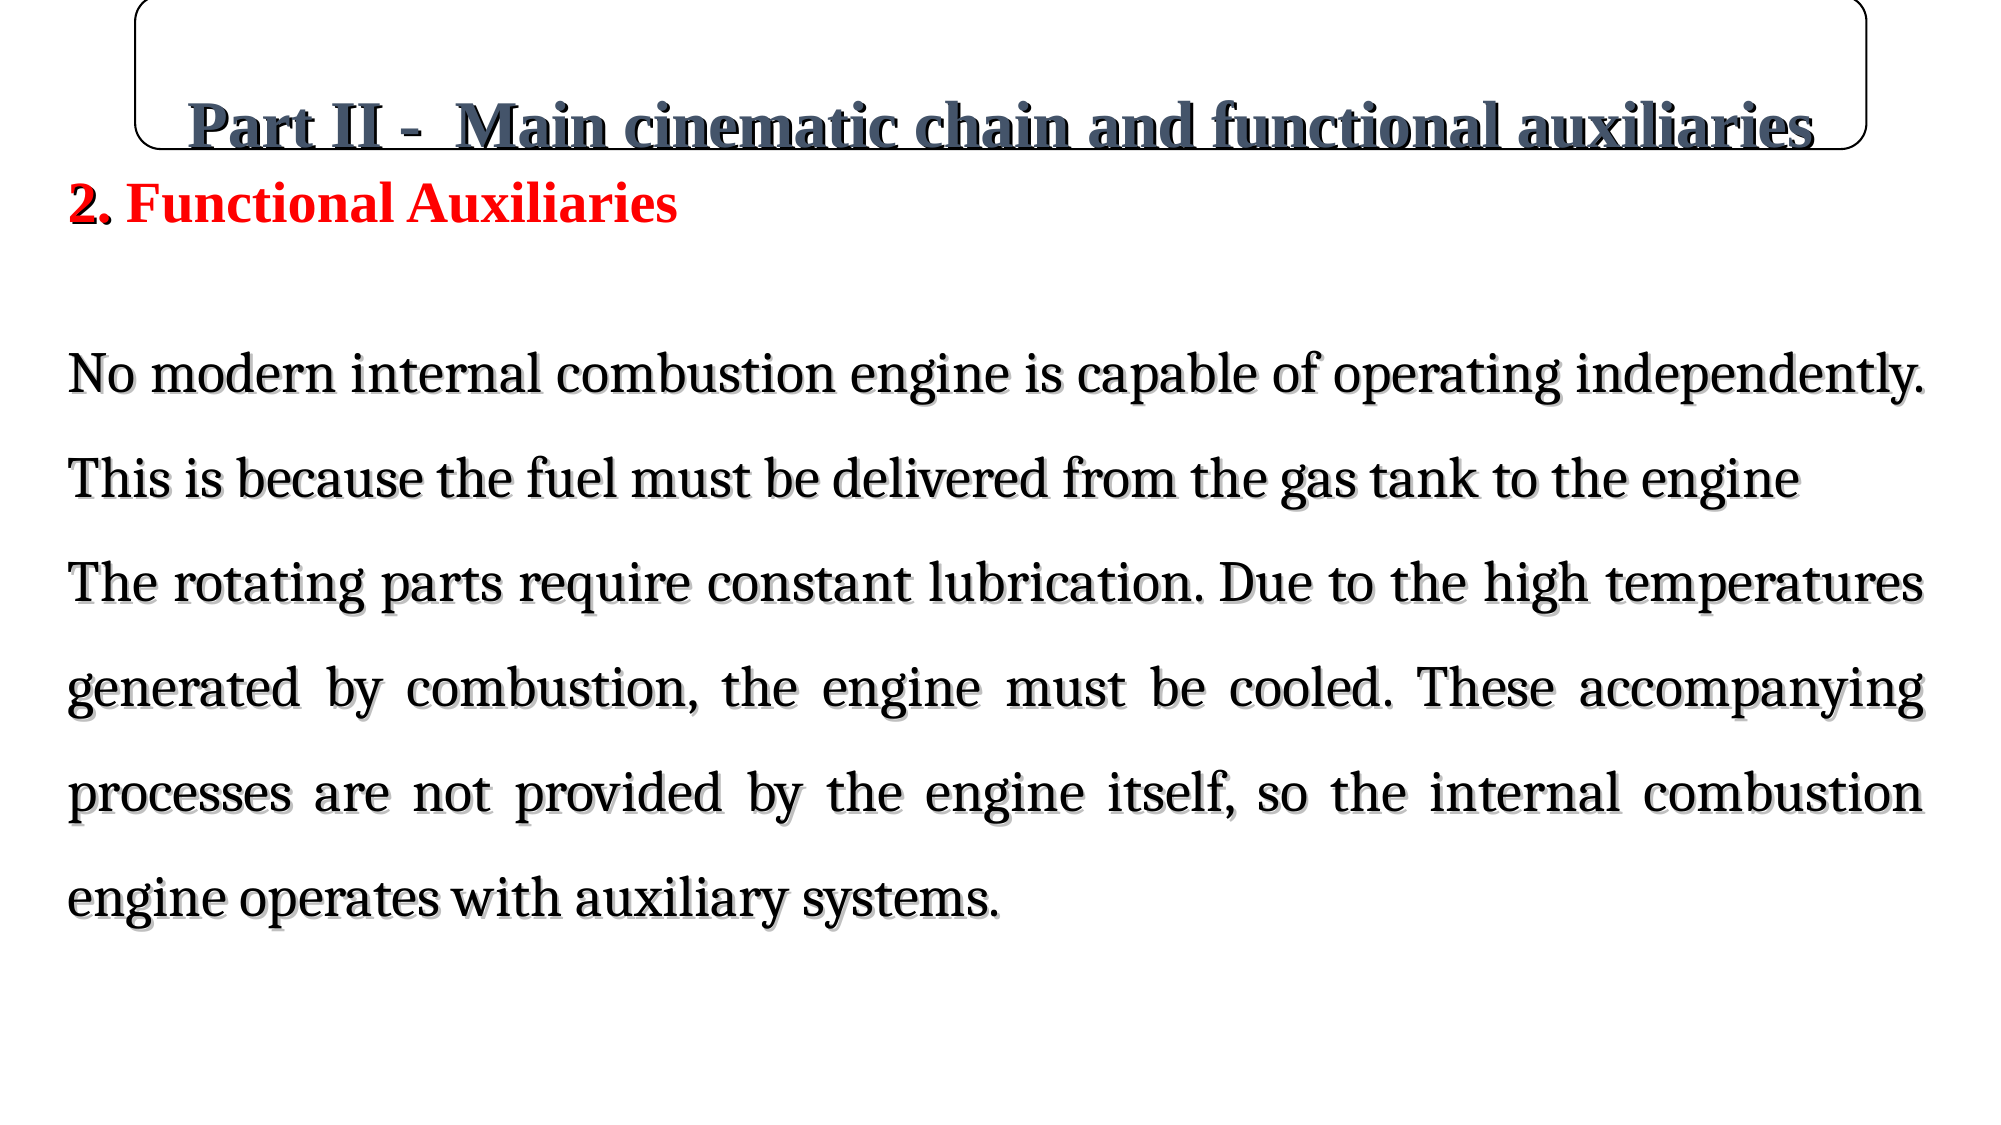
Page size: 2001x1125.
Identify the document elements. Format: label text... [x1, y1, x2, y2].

text_box Part II - Main cinematic chain and functional auxiliaries [135, 0, 1867, 150]
text_box 2. Functional Auxiliaries [52, 156, 800, 243]
text_box No modern internal combustion engine is capable of operating independently. This is because the fuel must be delivered from the gas tank to the engine The rotating parts require constant lubrication. Due to the high temperatures generated by combustion, the engine must be cooled. These accompanying processes are not provided by the engine itself, so the internal combustion engine operates with auxiliary systems. [52, 291, 2000, 1036]
